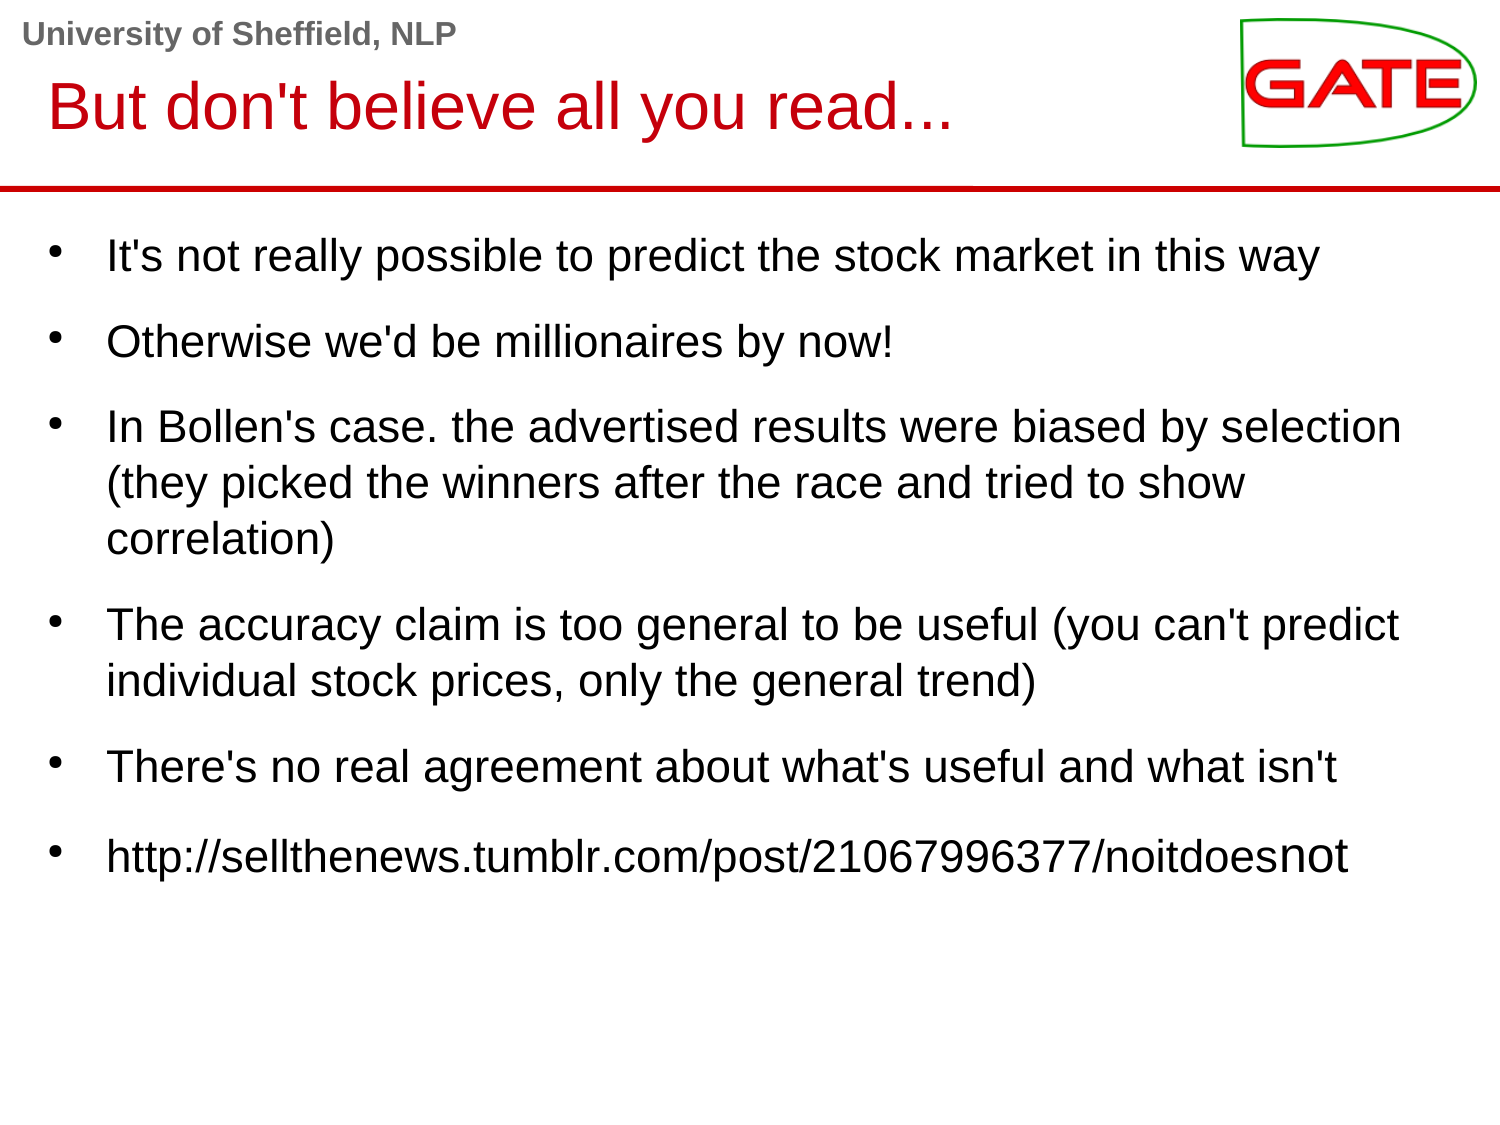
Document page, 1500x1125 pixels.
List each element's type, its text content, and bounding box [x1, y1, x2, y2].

list It's not really possible to predict the stock market in this way Otherwise we'd be millionaires by now! In Bollen's case. the advertised results were biased by selection (they picked the winners after the race and tried to show correlation) The accuracy claim is too general to be useful (you can't predict individual stock prices, only the general trend) There's no real agreement about what's useful and what isn't http://sellthenews.tumblr.com/post/21067996377/noitdoesnot [47, 224, 1477, 1081]
title But don't believe all you read... [47, 47, 1267, 168]
picture [1240, 18, 1477, 148]
